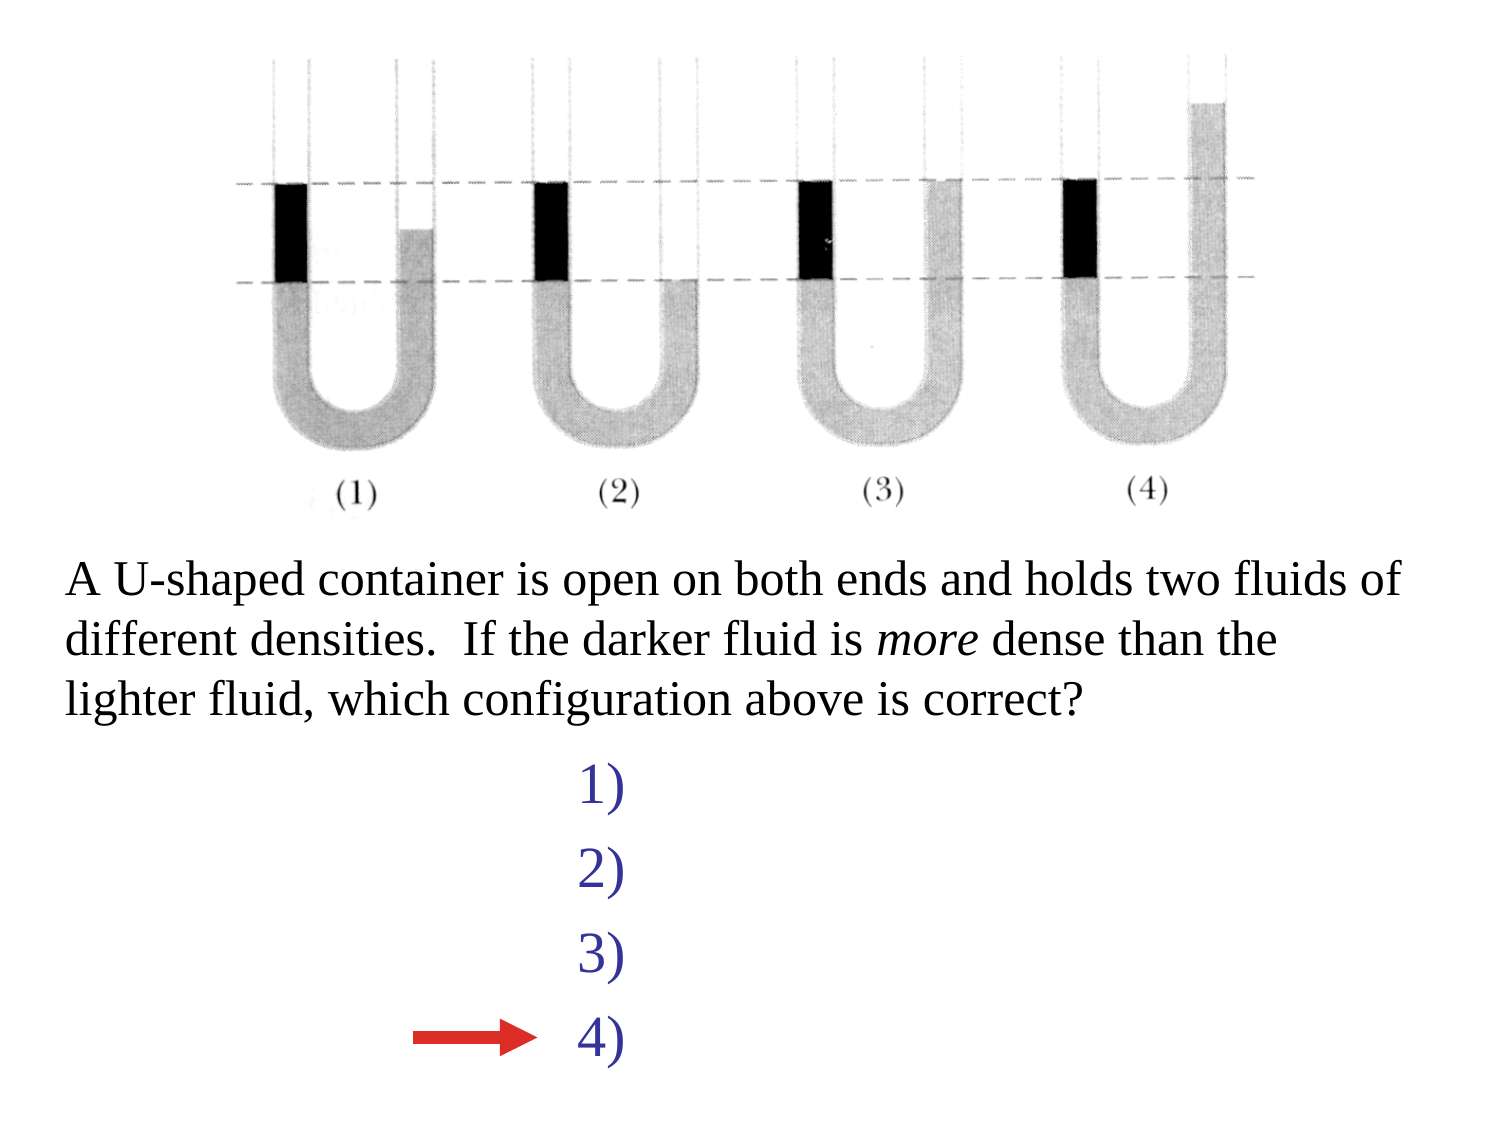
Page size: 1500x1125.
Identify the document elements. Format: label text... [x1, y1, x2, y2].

picture [212, 23, 1300, 526]
text_box A U-shaped container is open on both ends and holds two fluids of different densities. If the darker fluid is more dense than the lighter fluid, which configuration above is correct? [49, 537, 1425, 733]
list [562, 737, 1238, 1125]
